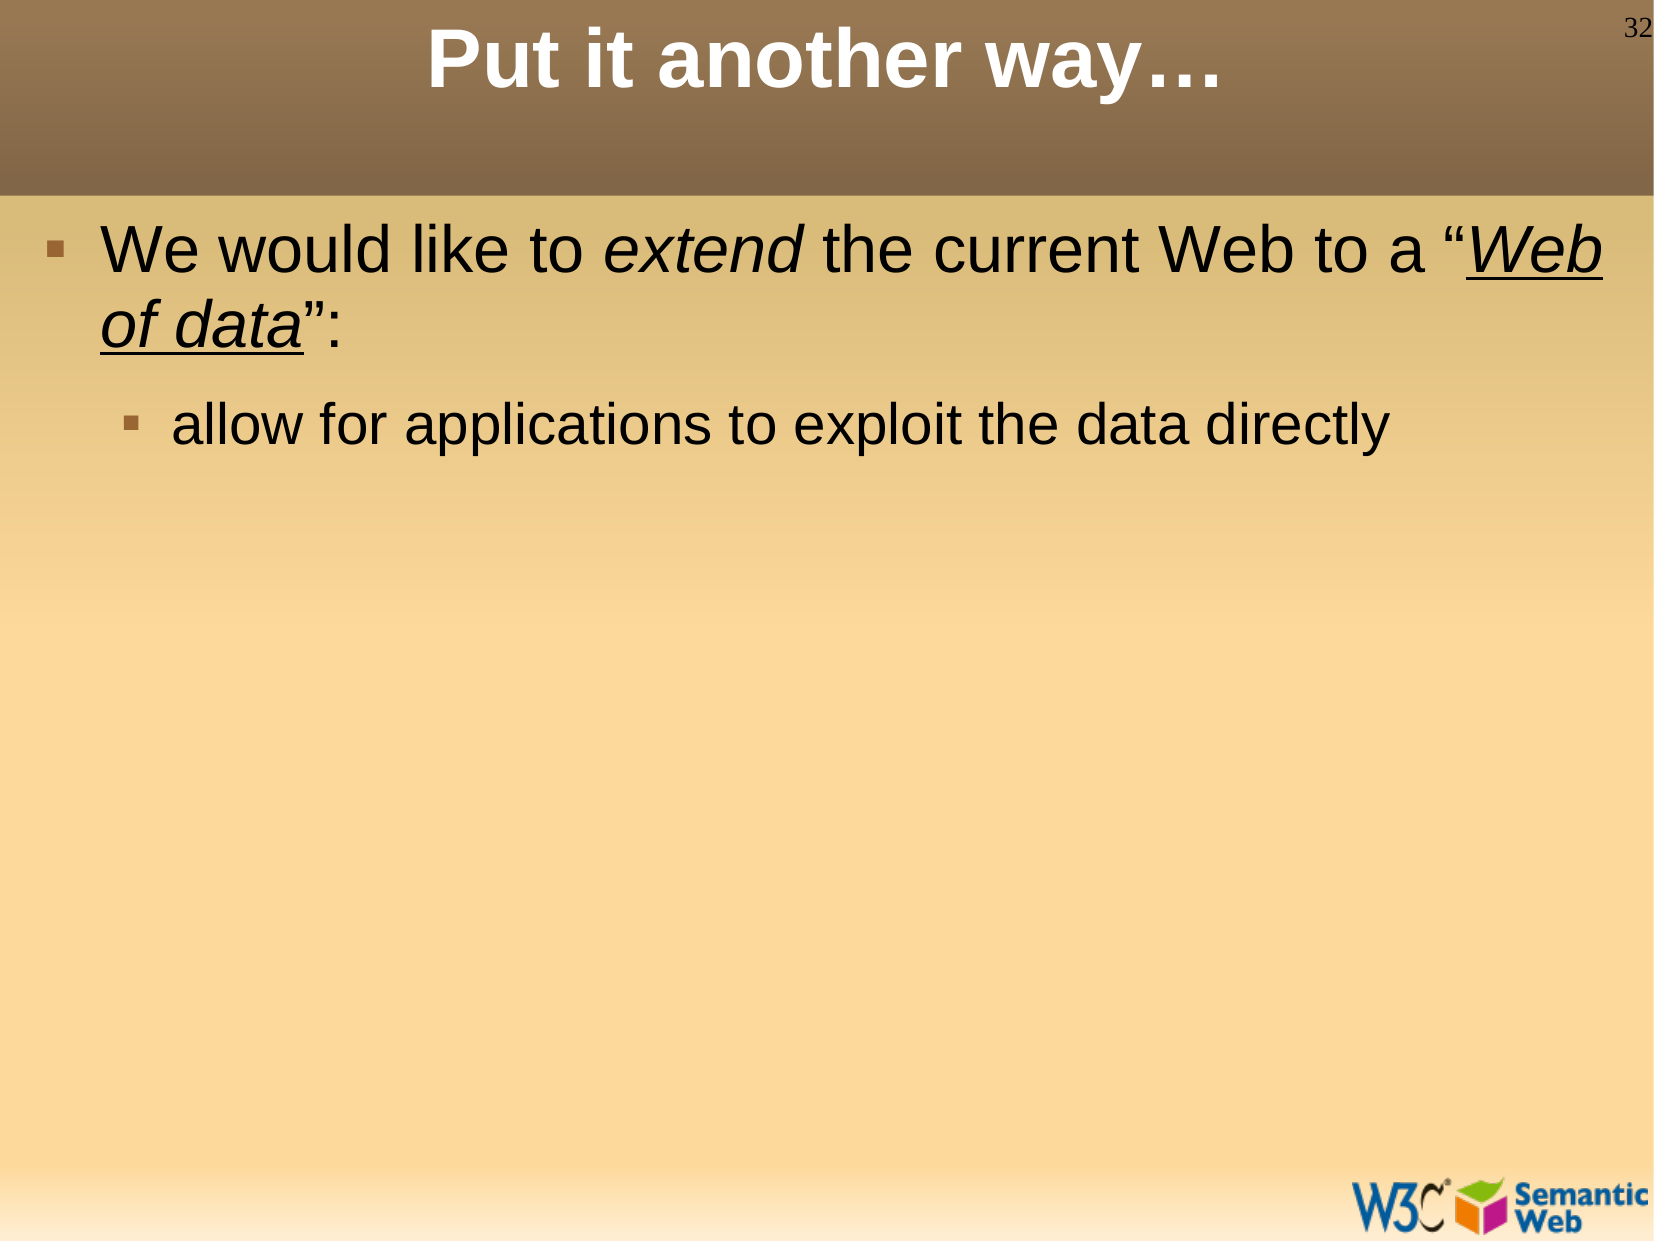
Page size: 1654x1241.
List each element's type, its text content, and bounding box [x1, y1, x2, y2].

picture [0, 119, 1654, 1241]
title Put it another way… [0, 0, 1654, 119]
list We would like to extend the current Web to a “Web of data”: allow for applications to exploit the data directly [29, 212, 1624, 1199]
